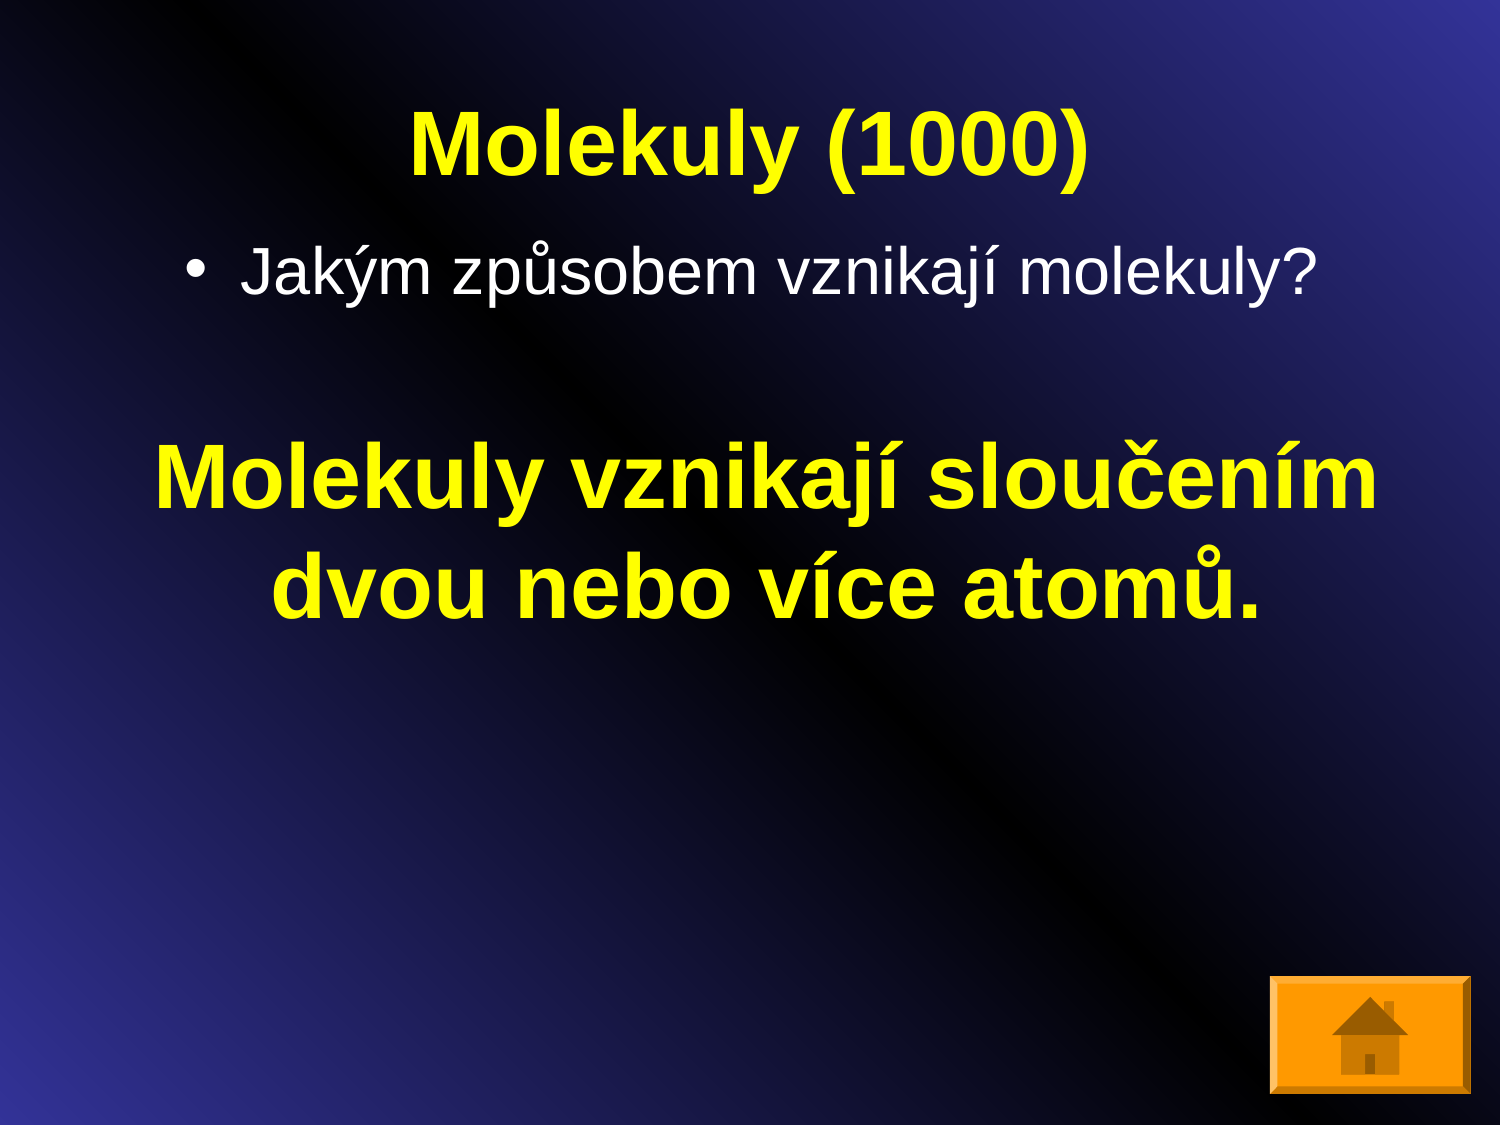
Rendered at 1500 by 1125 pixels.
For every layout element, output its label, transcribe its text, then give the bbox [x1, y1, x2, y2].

text_box Molekuly vznikají sloučením dvou nebo více atomů. [135, 408, 1400, 645]
list Jakým způsobem vznikají molekuly? [76, 219, 1427, 414]
title Molekuly (1000) [75, 45, 1426, 233]
text_box [1271, 976, 1471, 1094]
